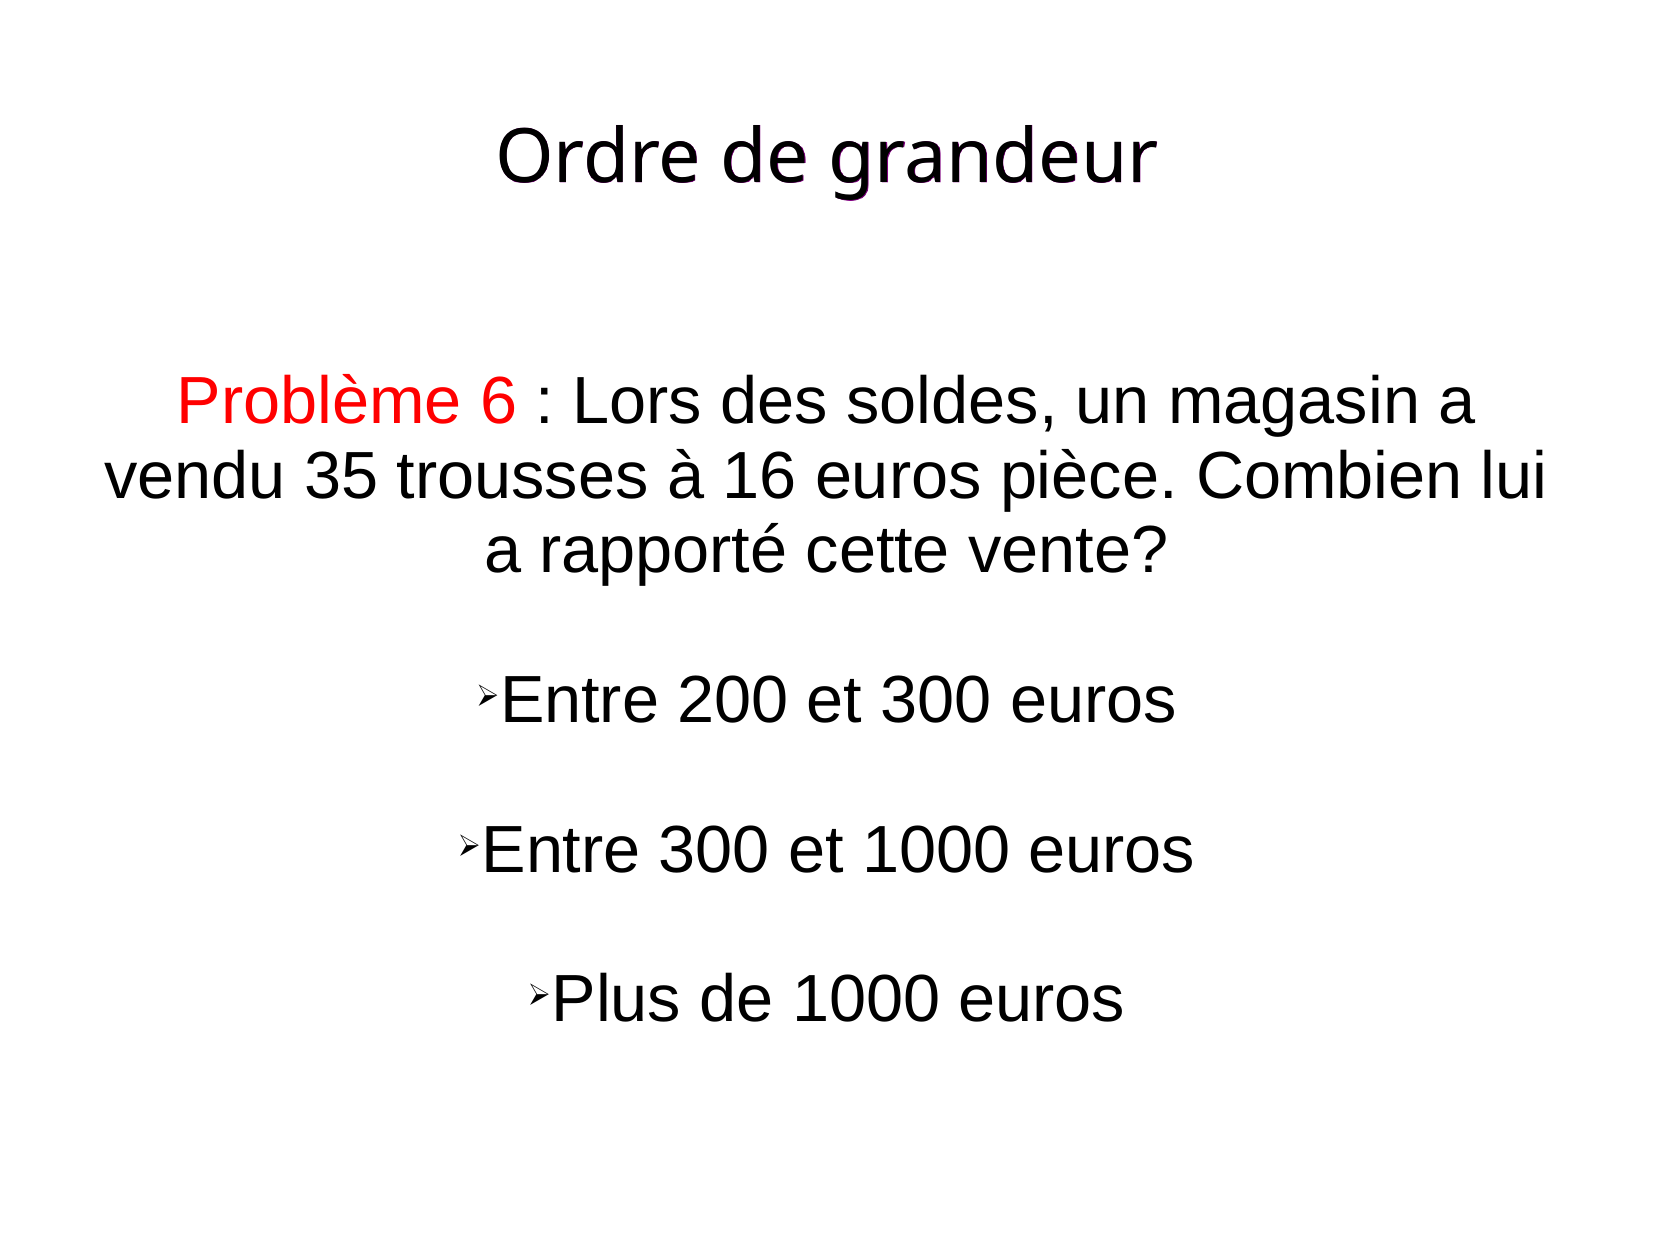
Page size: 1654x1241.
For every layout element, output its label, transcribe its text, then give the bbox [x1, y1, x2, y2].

title Ordre de grandeur [82, 56, 1571, 250]
subtitle Problème 6 : Lors des soldes, un magasin a vendu 35 trousses à 16 euros pièce. Combien lui a rapporté cette vente? Entre 200 et 300 euros Entre 300 et 1000 euros Plus de 1000 euros [82, 297, 1571, 1102]
